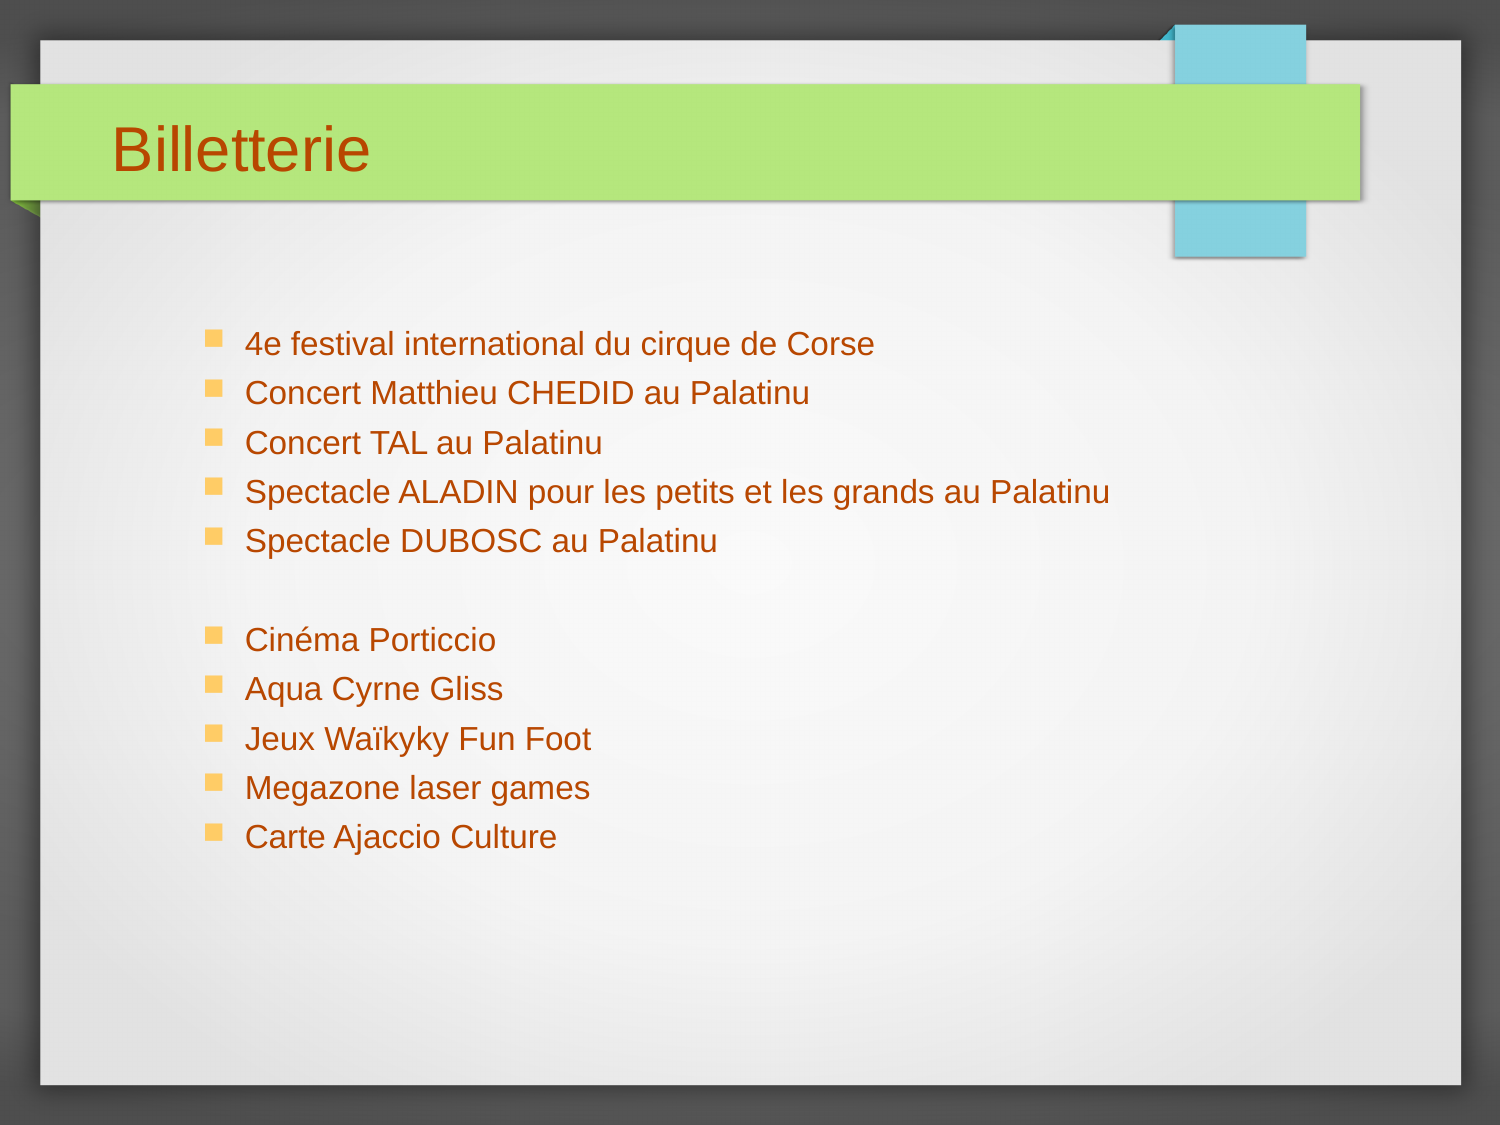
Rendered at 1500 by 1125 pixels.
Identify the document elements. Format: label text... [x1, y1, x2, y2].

picture [0, 0, 1500, 1125]
title Billetterie [96, 47, 1463, 192]
list 4e festival international du cirque de Corse Concert Matthieu CHEDID au Palatinu Concert TAL au Palatinu Spectacle ALADIN pour les petits et les grands au Palatinu Spectacle DUBOSC au Palatinu Cinéma Porticcio Aqua Cyrne Gliss Jeux Waïkyky Fun Foot Megazone laser games Carte Ajaccio Culture [187, 191, 1438, 1125]
